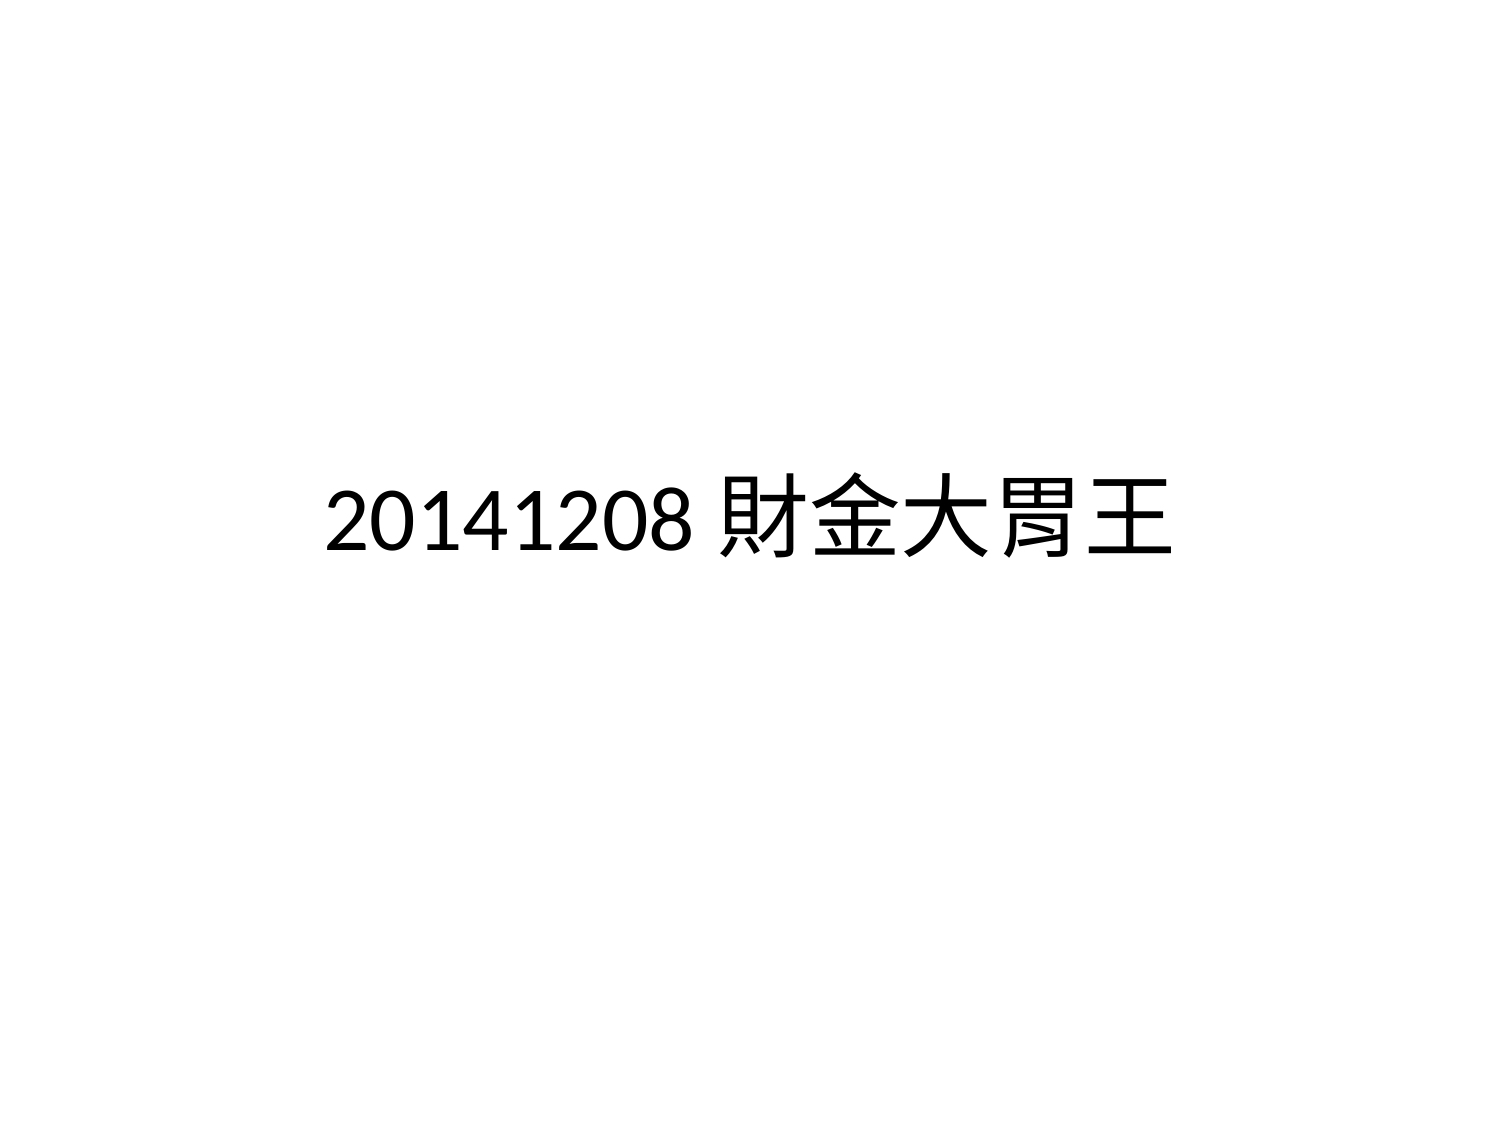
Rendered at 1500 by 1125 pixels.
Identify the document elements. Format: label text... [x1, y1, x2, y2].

title 20141208財金大胃王 [112, 451, 1388, 693]
